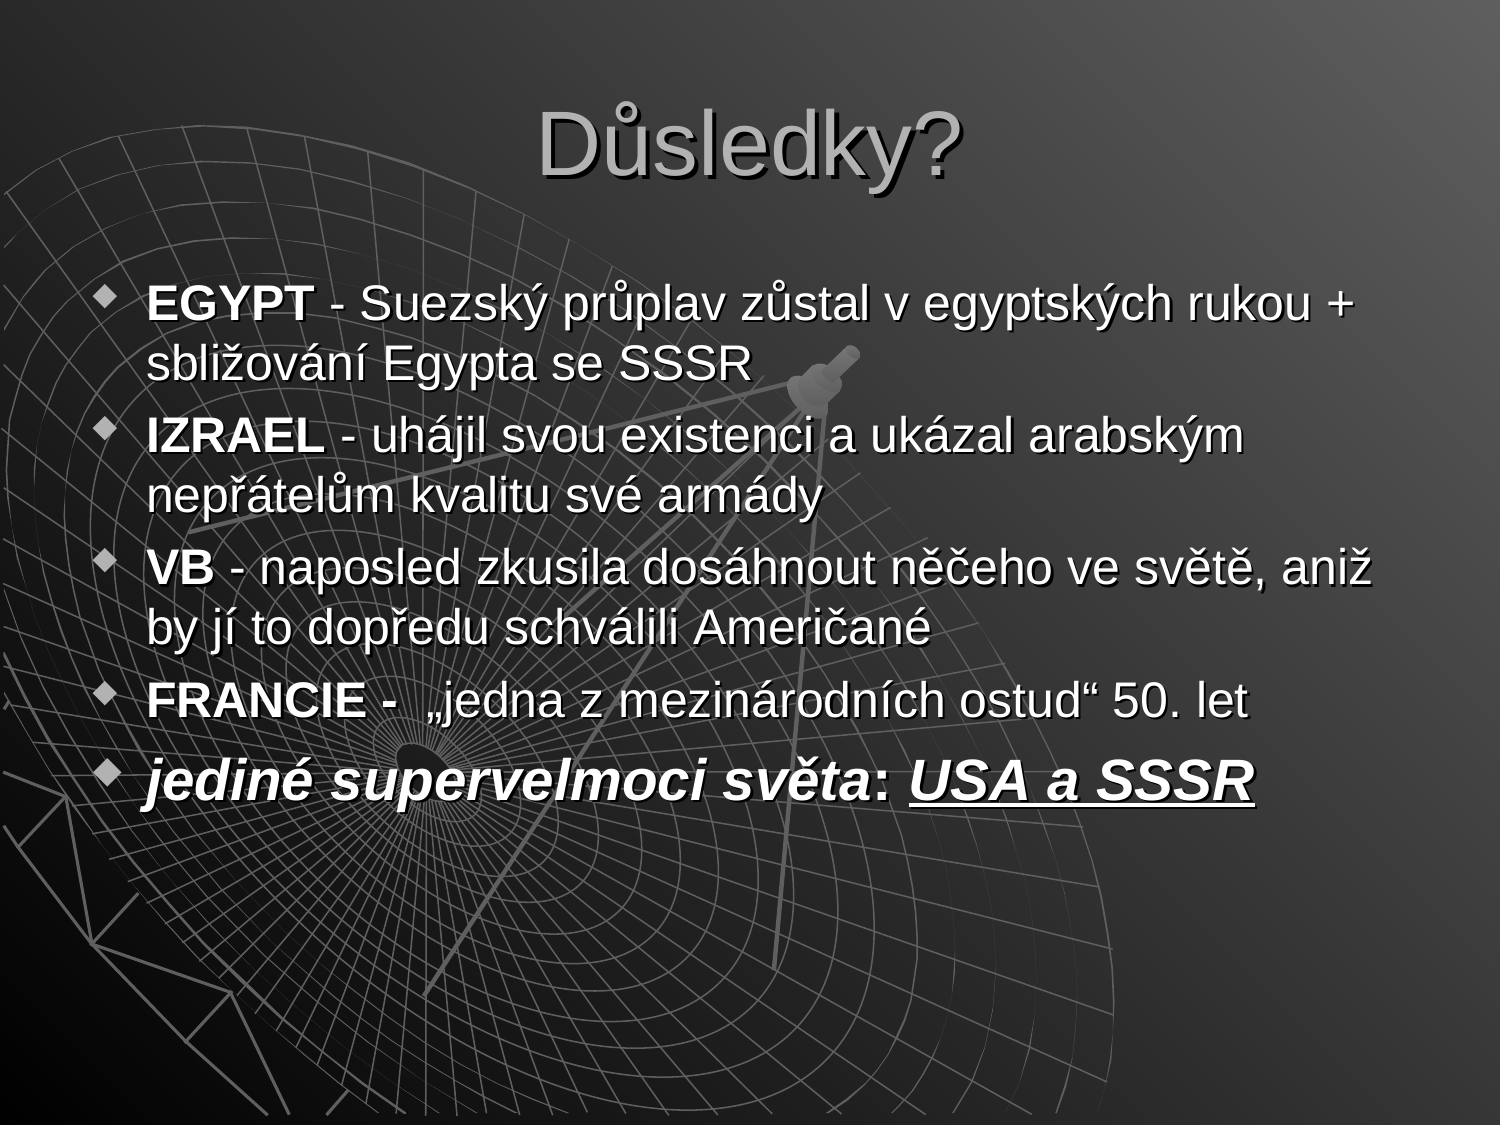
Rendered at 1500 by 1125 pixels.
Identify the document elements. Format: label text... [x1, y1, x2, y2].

list EGYPT - Suezský průplav zůstal v egyptských rukou + sbližování Egypta se SSSR IZRAEL - uhájil svou existenci a ukázal arabským nepřátelům kvalitu své armády VB - naposled zkusila dosáhnout něčeho ve světě, aniž by jí to dopředu schválili Američané FRANCIE - „jedna z mezinárodních ostud“ 50. let jediné supervelmoci světa: USA a SSSR [75, 262, 1426, 1006]
title Důsledky? [75, 45, 1426, 233]
